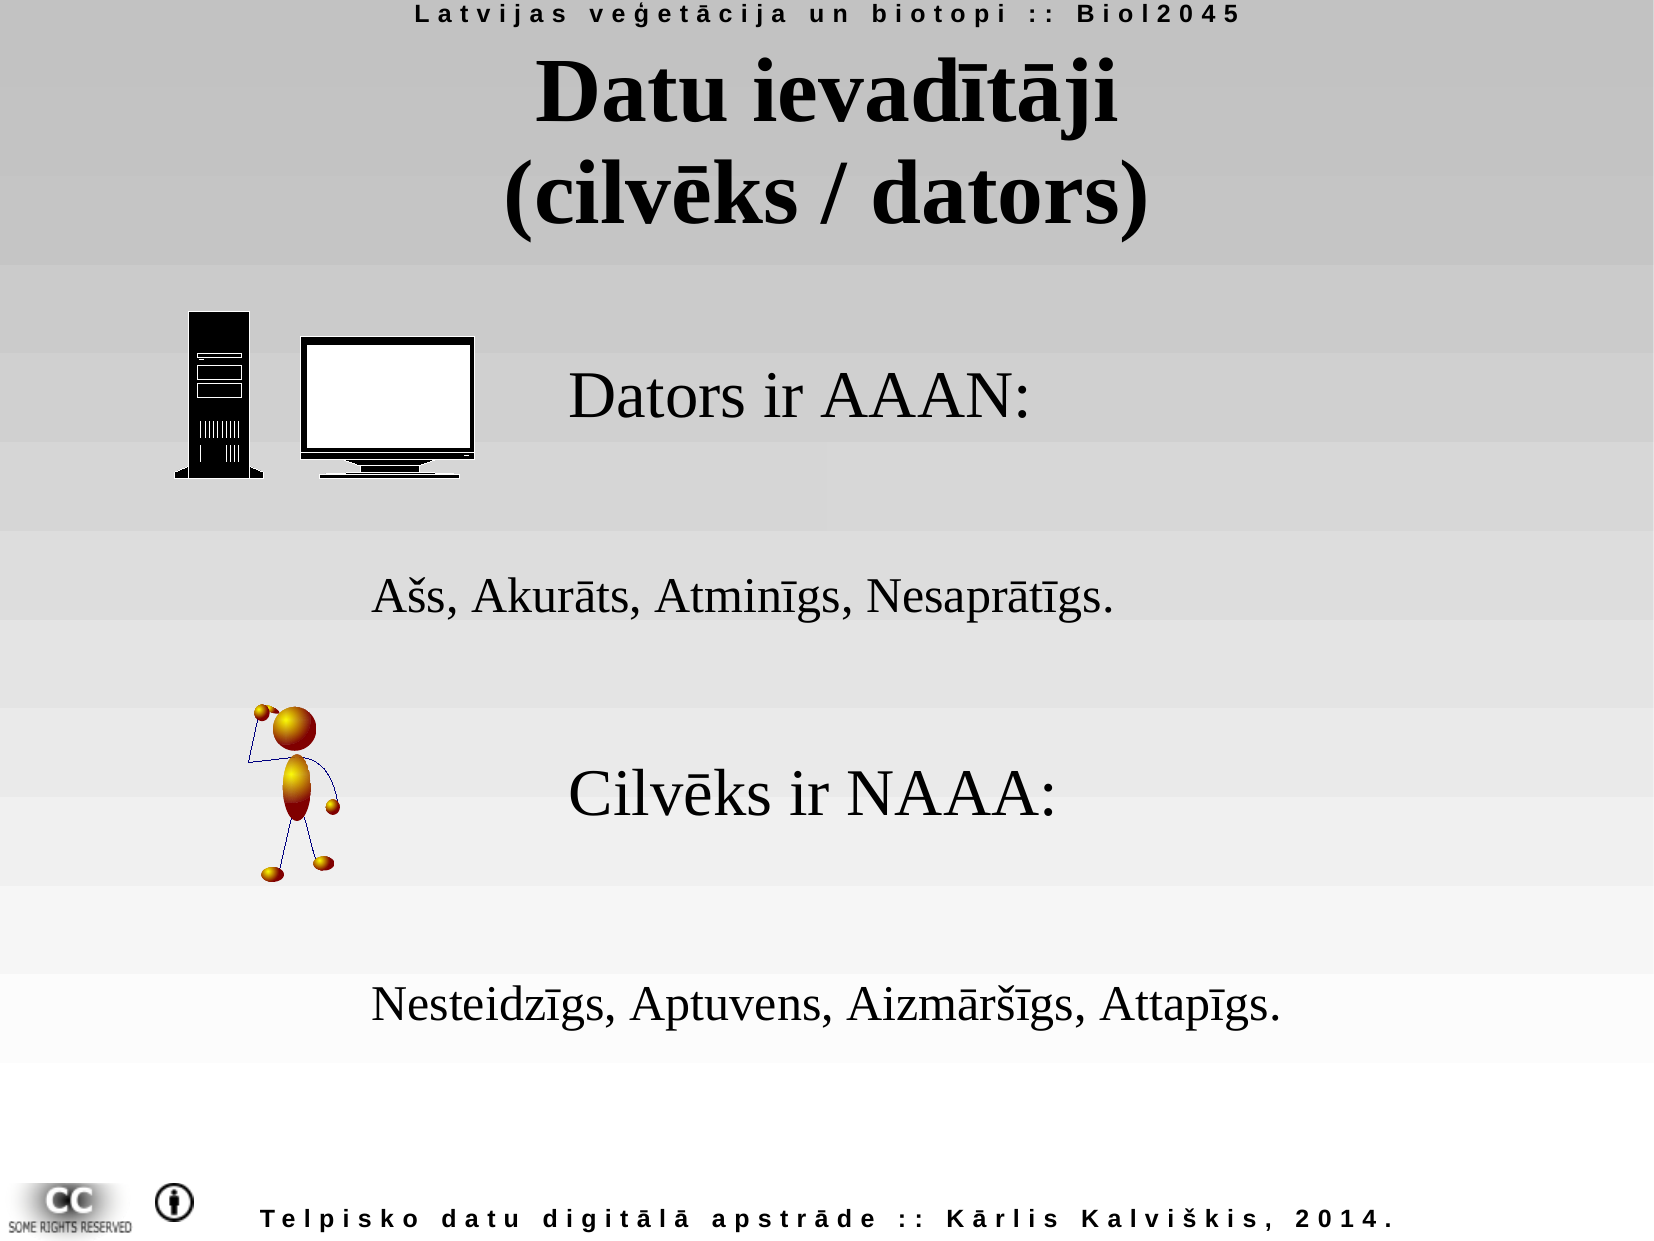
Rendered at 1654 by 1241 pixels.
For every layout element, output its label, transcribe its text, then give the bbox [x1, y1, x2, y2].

text_box [282, 754, 311, 821]
text_box Ašs, Akurāts, Atminīgs, Nesaprātīgs. [371, 568, 1115, 624]
text_box Nesteidzīgs, Aptuvens, Aizmāršīgs, Attapīgs. [371, 975, 1282, 1031]
text_box [325, 799, 341, 815]
text_box [261, 867, 284, 882]
picture [0, 0, 1654, 1241]
text_box [254, 704, 317, 751]
text_box Dators ir AAAN: [568, 357, 1165, 433]
text_box [174, 311, 264, 479]
text_box [313, 856, 335, 871]
text_box Cilvēks ir NAAA: [568, 756, 1131, 831]
title Datu ievadītāji (cilvēks / dators) [59, 37, 1596, 246]
text_box [300, 336, 475, 479]
